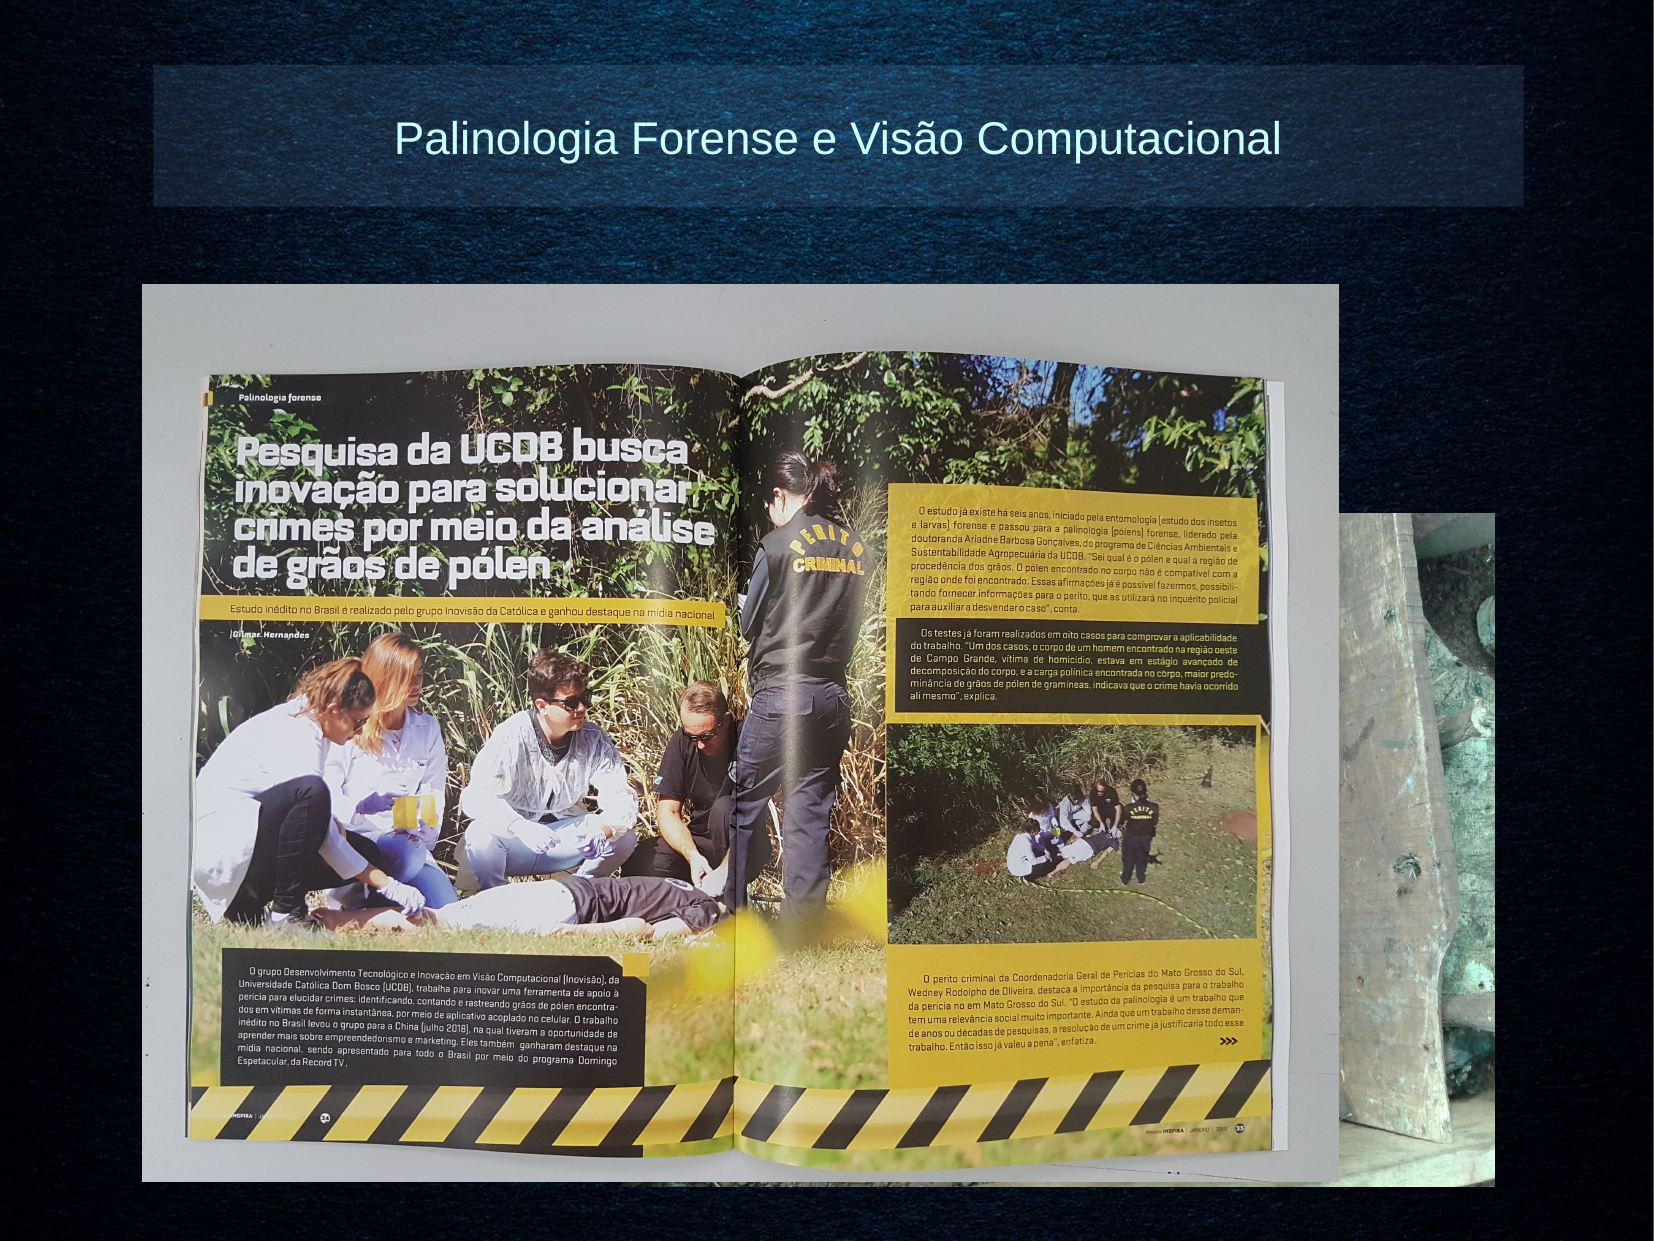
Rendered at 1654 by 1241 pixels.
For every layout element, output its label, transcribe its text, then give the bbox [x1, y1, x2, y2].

picture [0, 0, 1654, 1241]
text_box Palinologia Forense e Visão Computacional [153, 64, 1524, 207]
